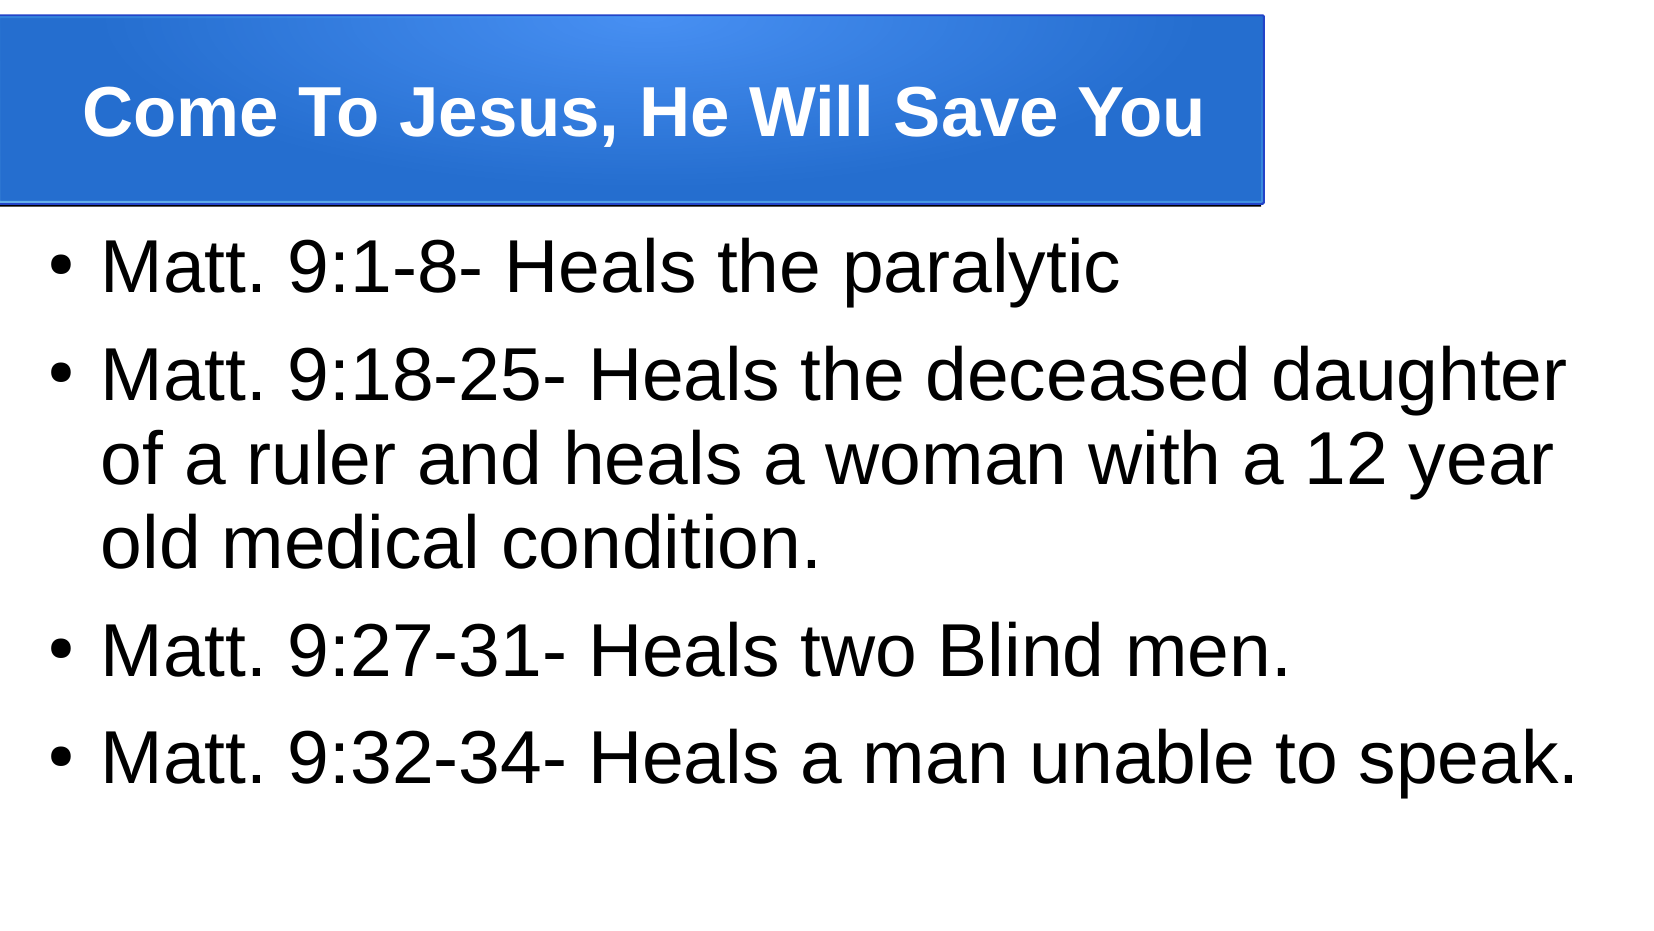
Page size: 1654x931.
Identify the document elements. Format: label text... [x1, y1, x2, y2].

list Matt. 9:1-8- Heals the paralytic Matt. 9:18-25- Heals the deceased daughter of a ruler and heals a woman with a 12 year old medical condition. Matt. 9:27-31- Heals two Blind men. Matt. 9:32-34- Heals a man unable to speak. [30, 224, 1636, 901]
title Come To Jesus, He Will Save You [82, 35, 1235, 189]
